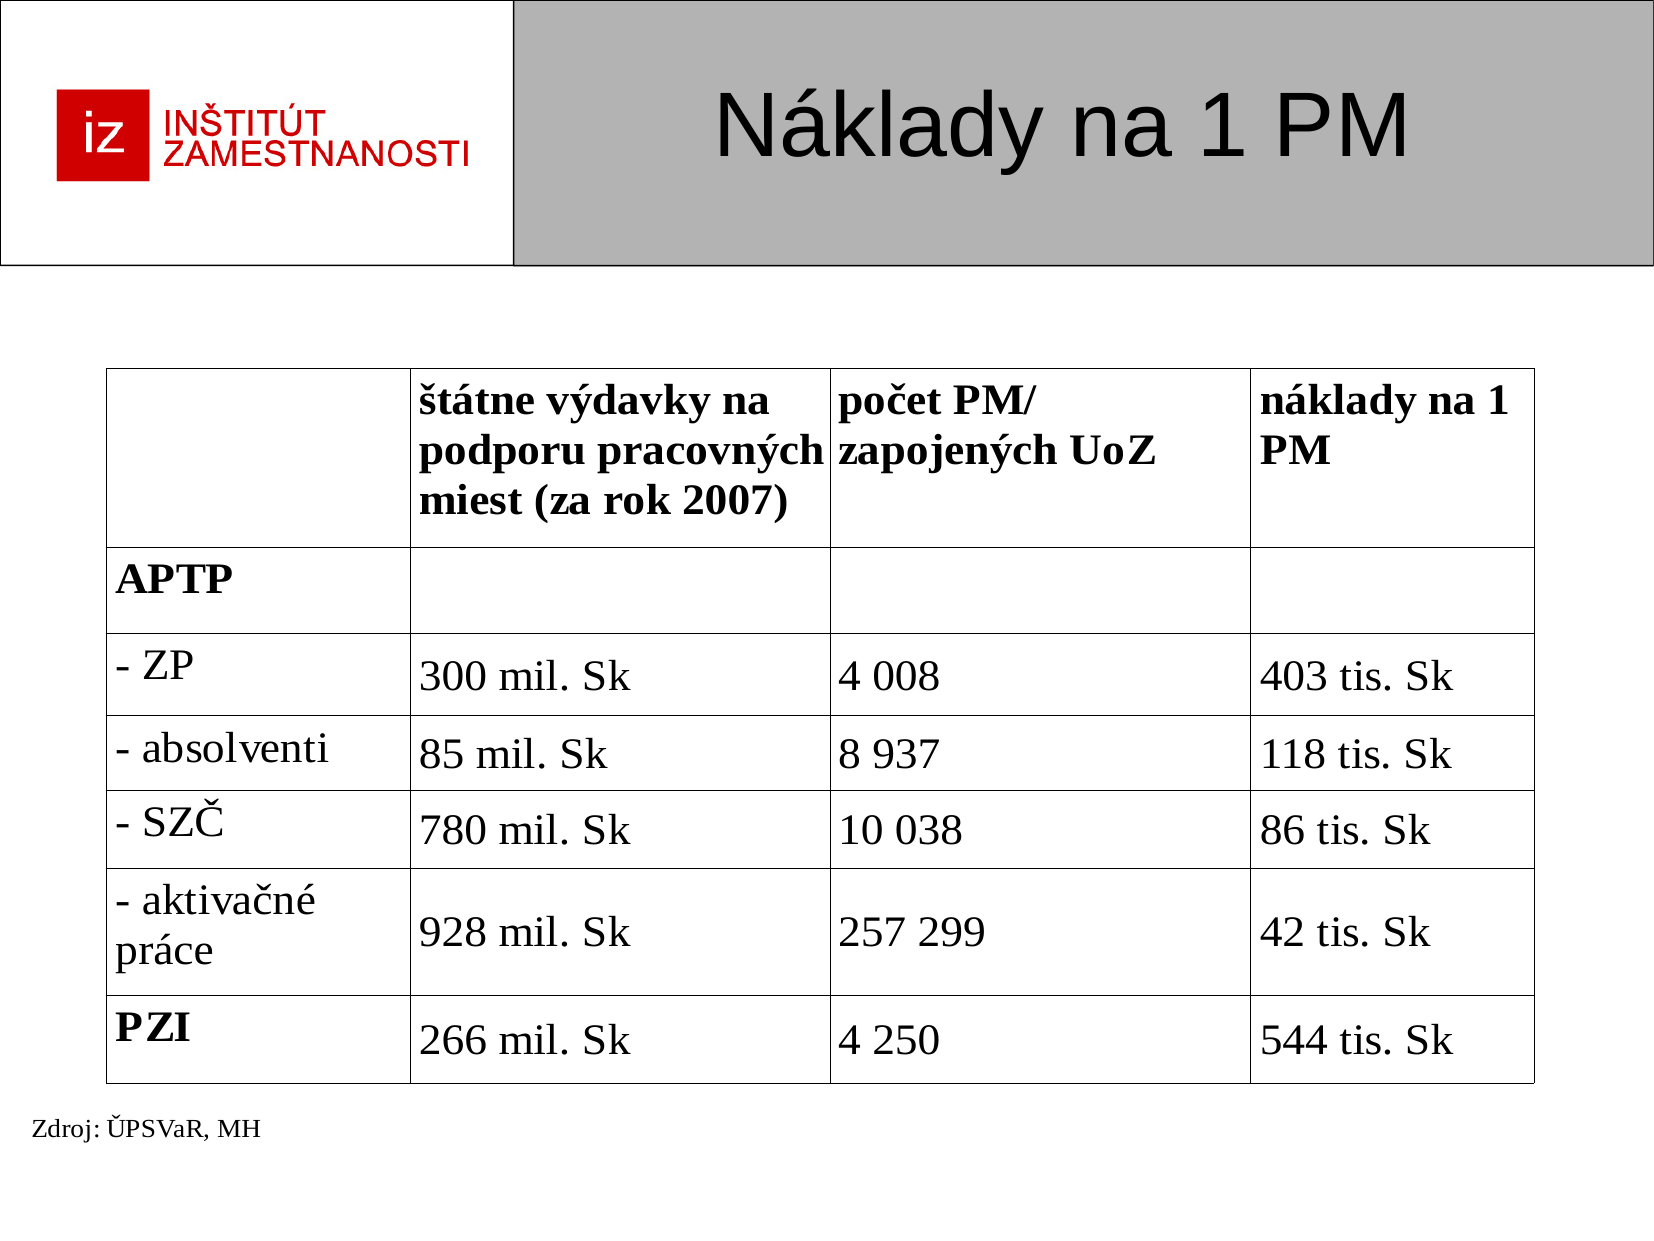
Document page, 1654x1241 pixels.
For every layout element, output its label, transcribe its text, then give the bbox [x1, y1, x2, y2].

picture [5, 8, 512, 257]
title Náklady na 1 PM [560, 37, 1565, 229]
chart [29, 367, 1624, 1194]
